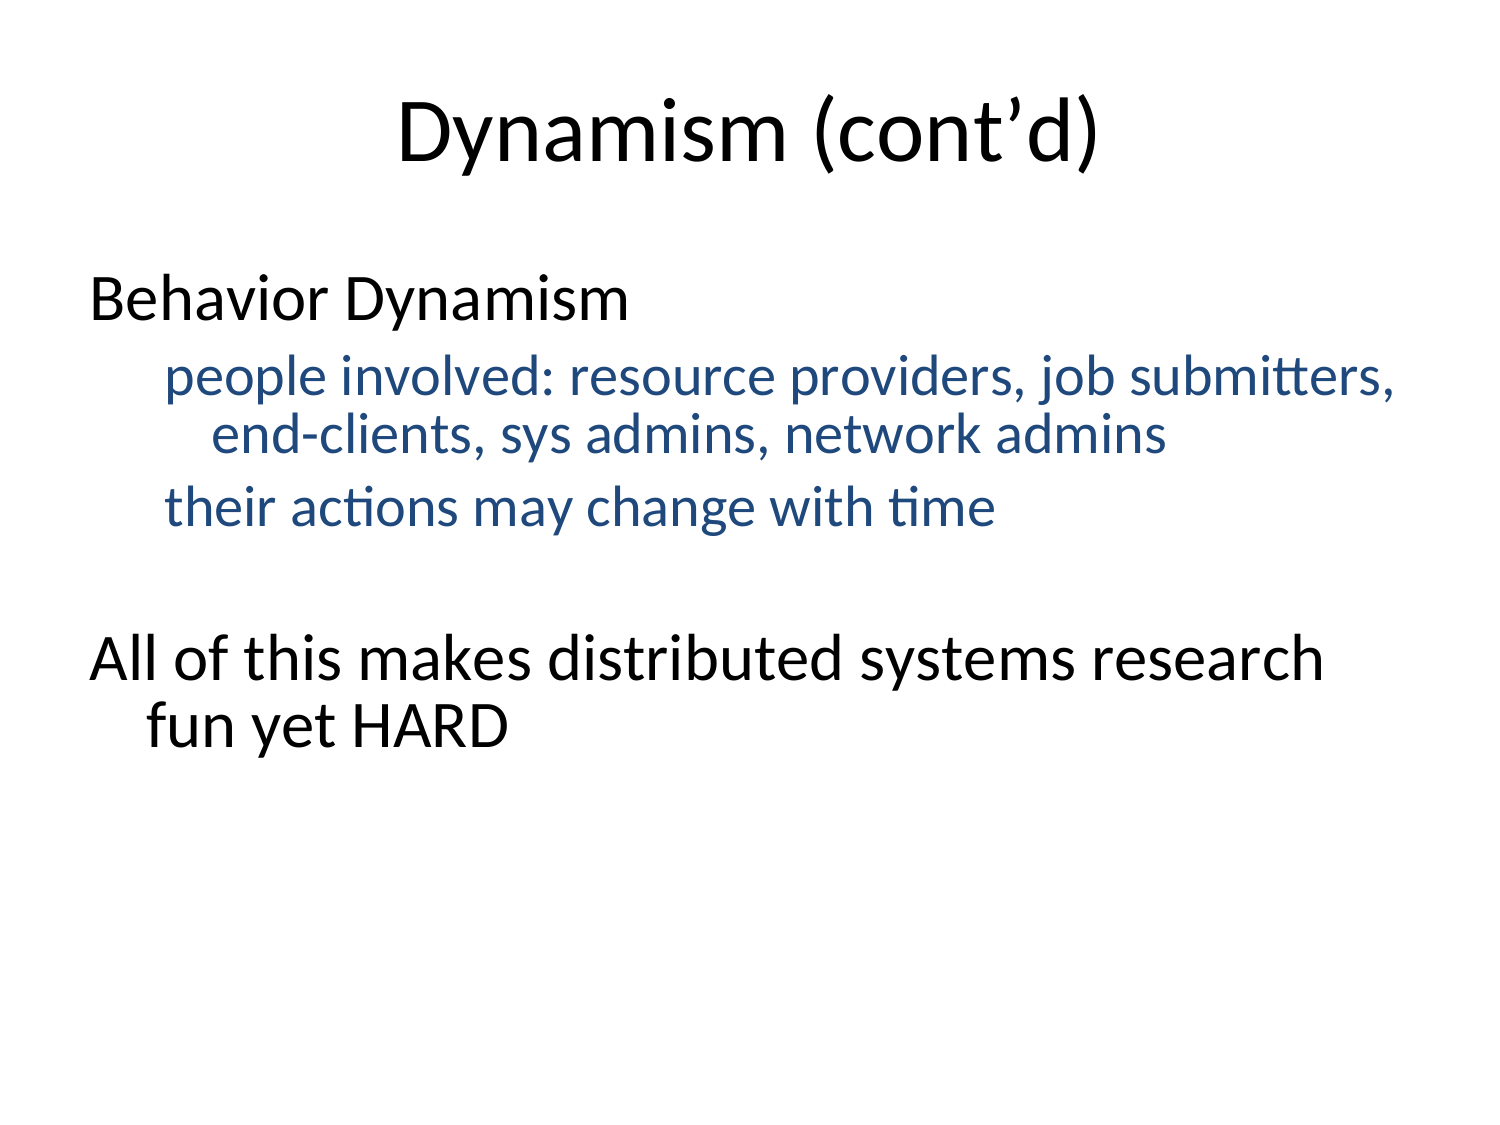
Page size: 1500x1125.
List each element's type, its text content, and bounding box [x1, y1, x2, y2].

title Dynamism (cont’d) [75, 45, 1426, 233]
list Behavior Dynamism people involved: resource providers, job submitters, end-clients, sys admins, network admins their actions may change with time All of this makes distributed systems research fun yet HARD [75, 262, 1426, 1052]
